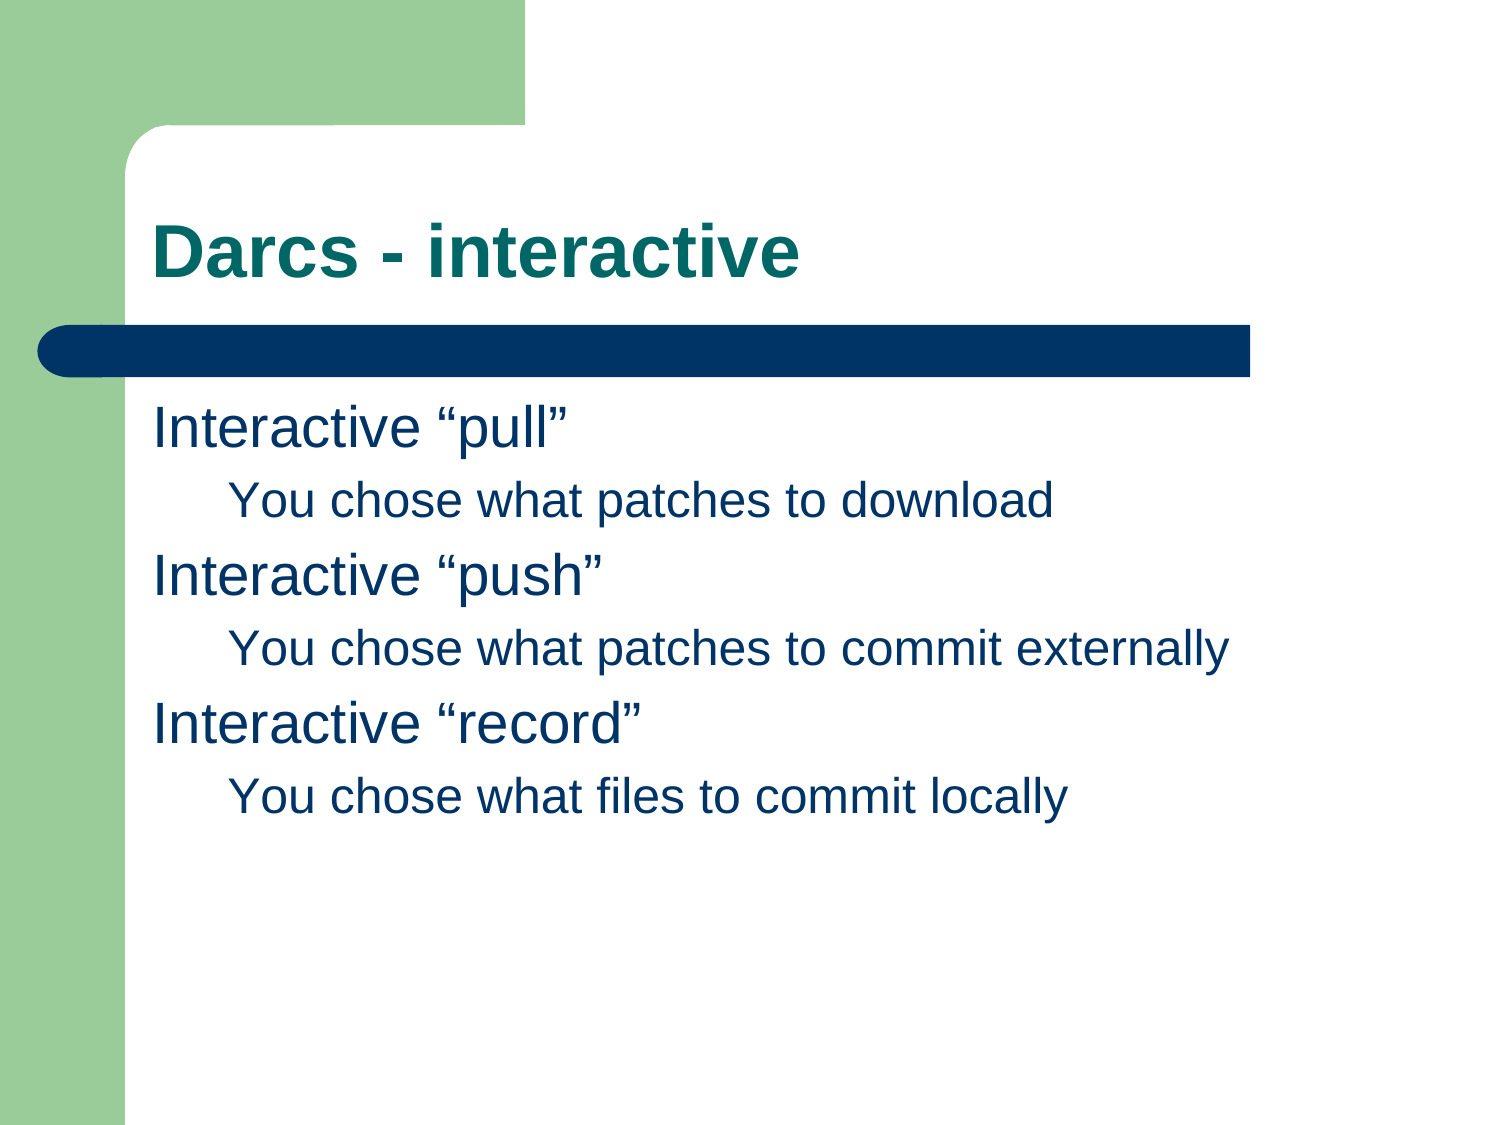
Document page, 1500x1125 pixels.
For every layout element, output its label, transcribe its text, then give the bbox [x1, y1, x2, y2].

title Darcs - interactive [136, 136, 1414, 301]
list Interactive “pull” You chose what patches to download Interactive “push” You chose what patches to commit externally Interactive “record” You chose what files to commit locally [137, 387, 1400, 999]
